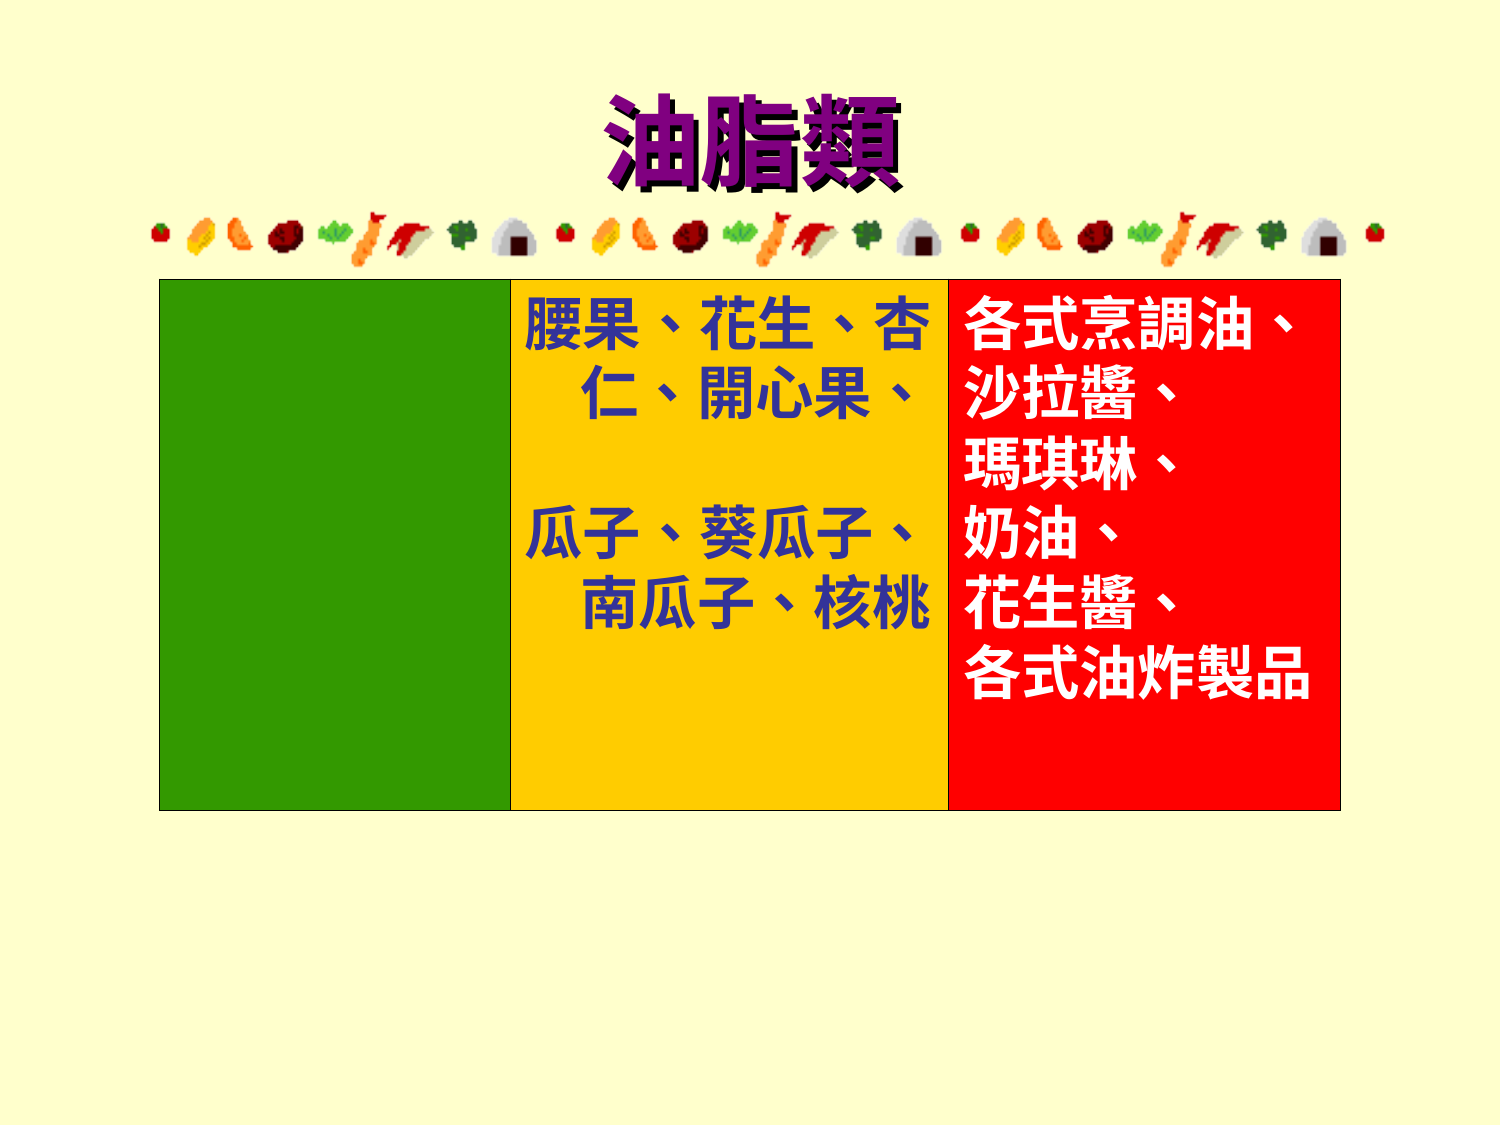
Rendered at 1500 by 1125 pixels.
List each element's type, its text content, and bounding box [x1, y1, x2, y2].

table_header 各式烹調油、 沙拉醬、 瑪琪琳、 奶油、 花生醬、 各式油炸製品 [949, 280, 1340, 810]
title 油脂類 [75, 45, 1426, 233]
picture [147, 207, 1390, 271]
table_header [160, 280, 510, 810]
table_header 腰果、花生、杏仁、開心果、 瓜子、葵瓜子、南瓜子、核桃 [511, 280, 948, 810]
